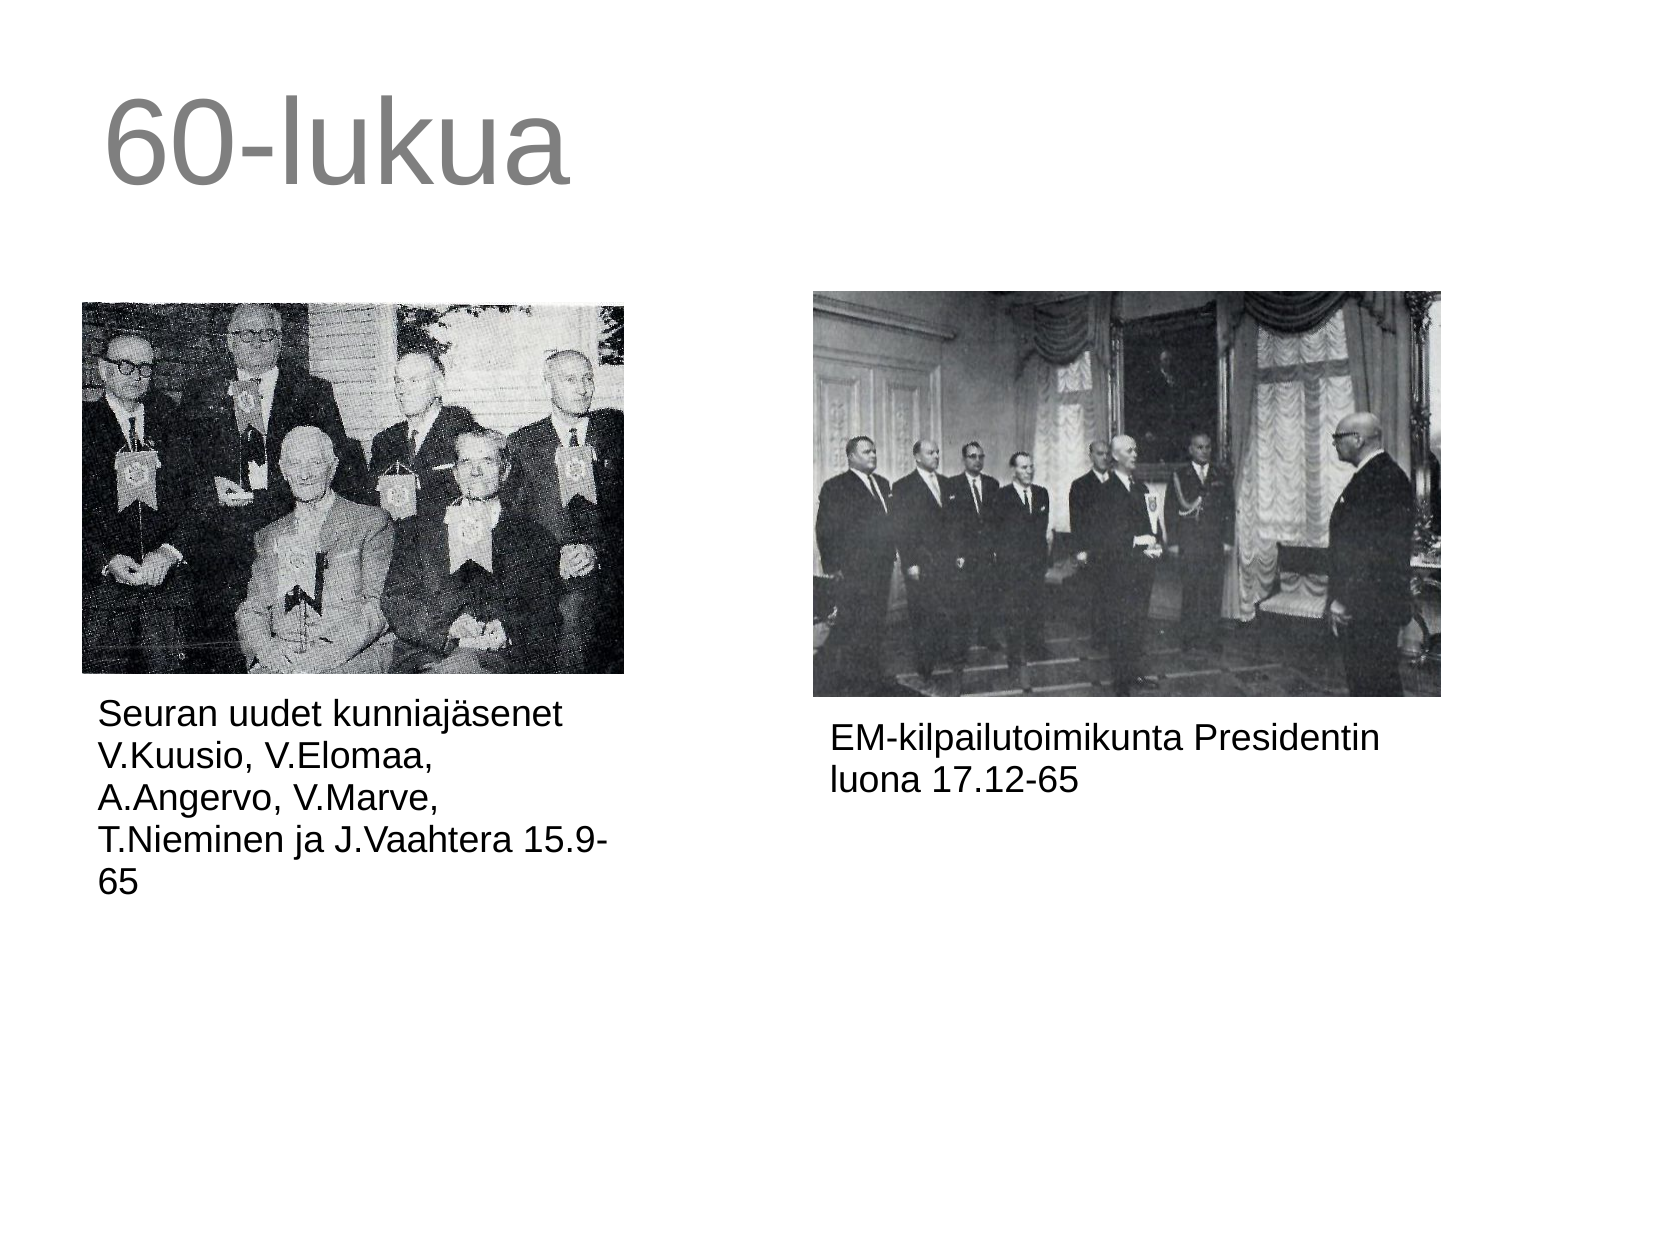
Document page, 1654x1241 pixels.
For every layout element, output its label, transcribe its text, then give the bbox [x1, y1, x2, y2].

picture [82, 302, 624, 674]
text_box EM-kilpailutoimikunta Presidentin luona 17.12-65 [814, 708, 1453, 808]
picture [813, 291, 1441, 697]
text_box Seuran uudet kunniajäsenet V.Kuusio, V.Elomaa, A.Angervo, V.Marve, T.Nieminen ja J.Vaahtera 15.9-65 [82, 685, 626, 910]
title 60-lukua [82, 5, 591, 280]
